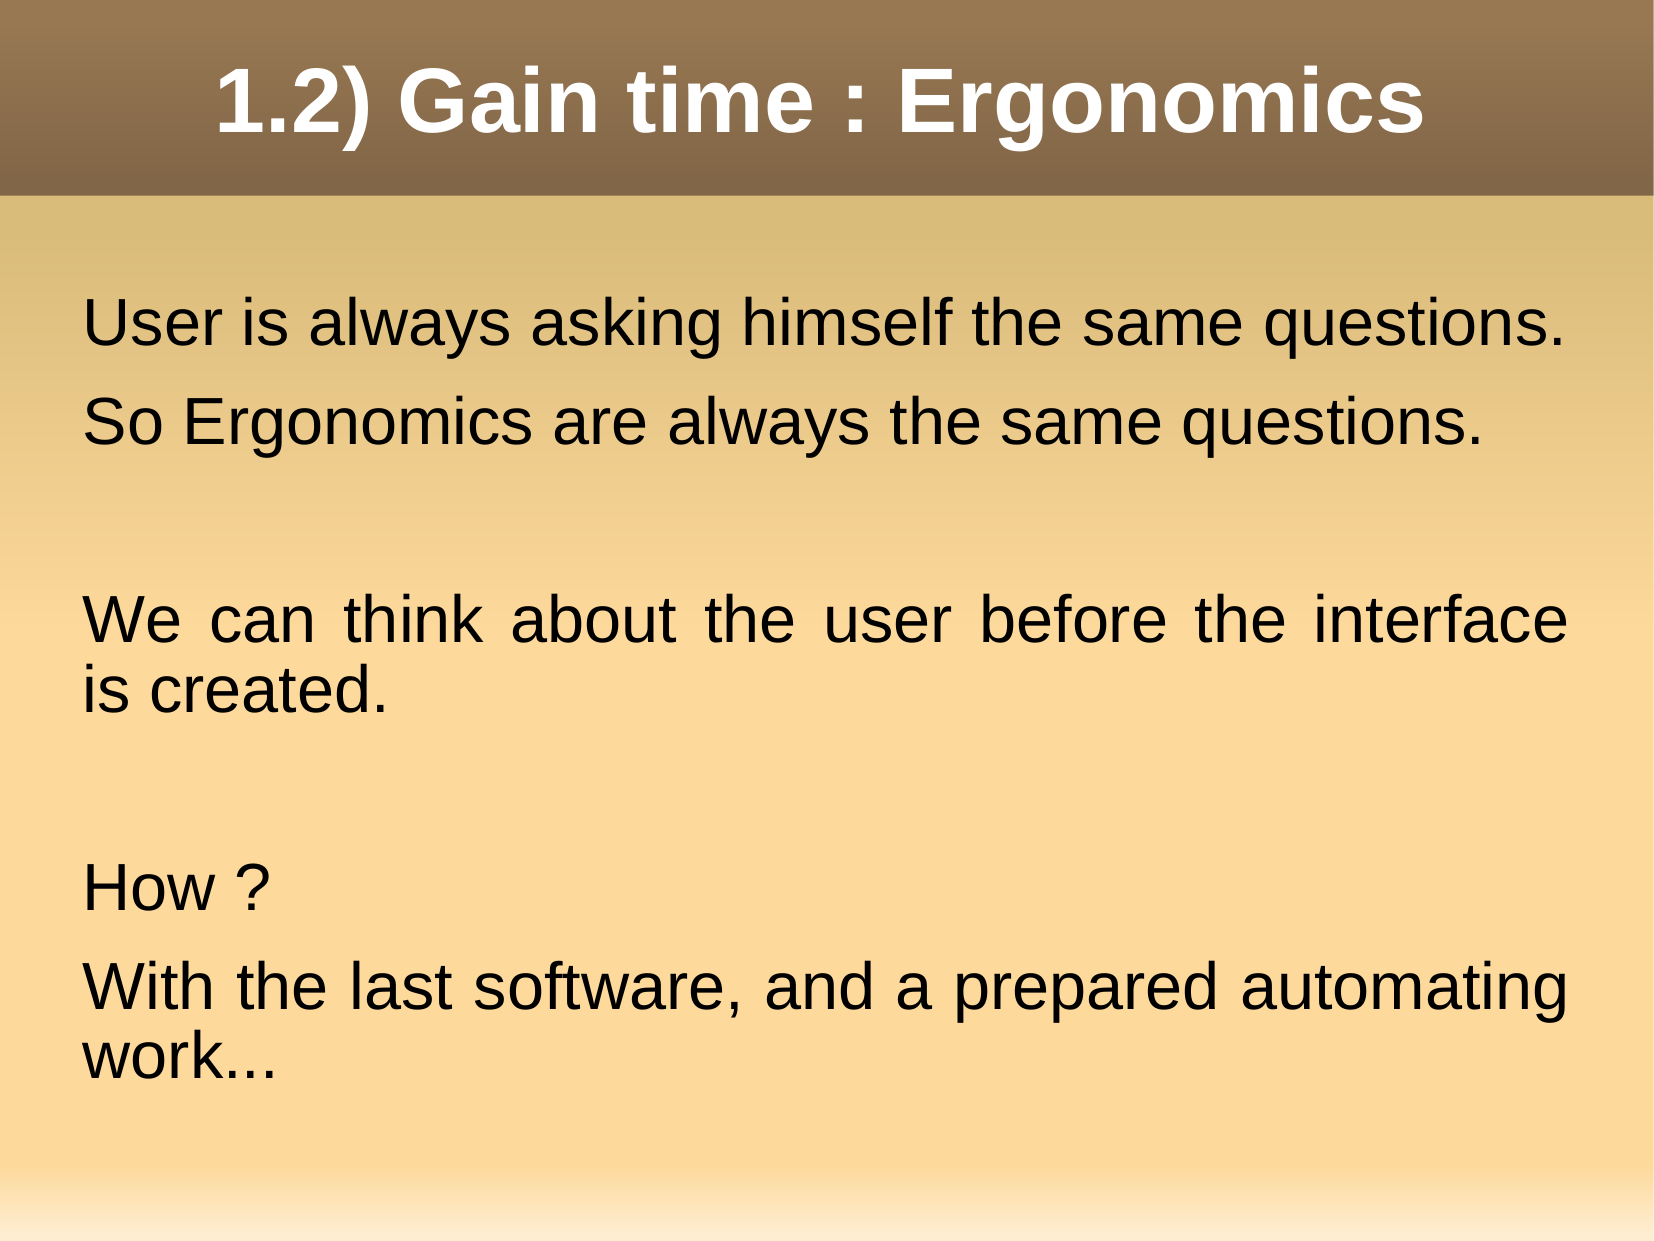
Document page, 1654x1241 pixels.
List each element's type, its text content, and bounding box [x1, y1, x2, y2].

title 1.2) Gain time : Ergonomics [76, 7, 1565, 200]
list User is always asking himself the same questions. So Ergonomics are always the same questions. We can think about the user before the interface is created. How ? With the last software, and a prepared automating work... [82, 290, 1571, 1168]
picture [0, 0, 1654, 1241]
